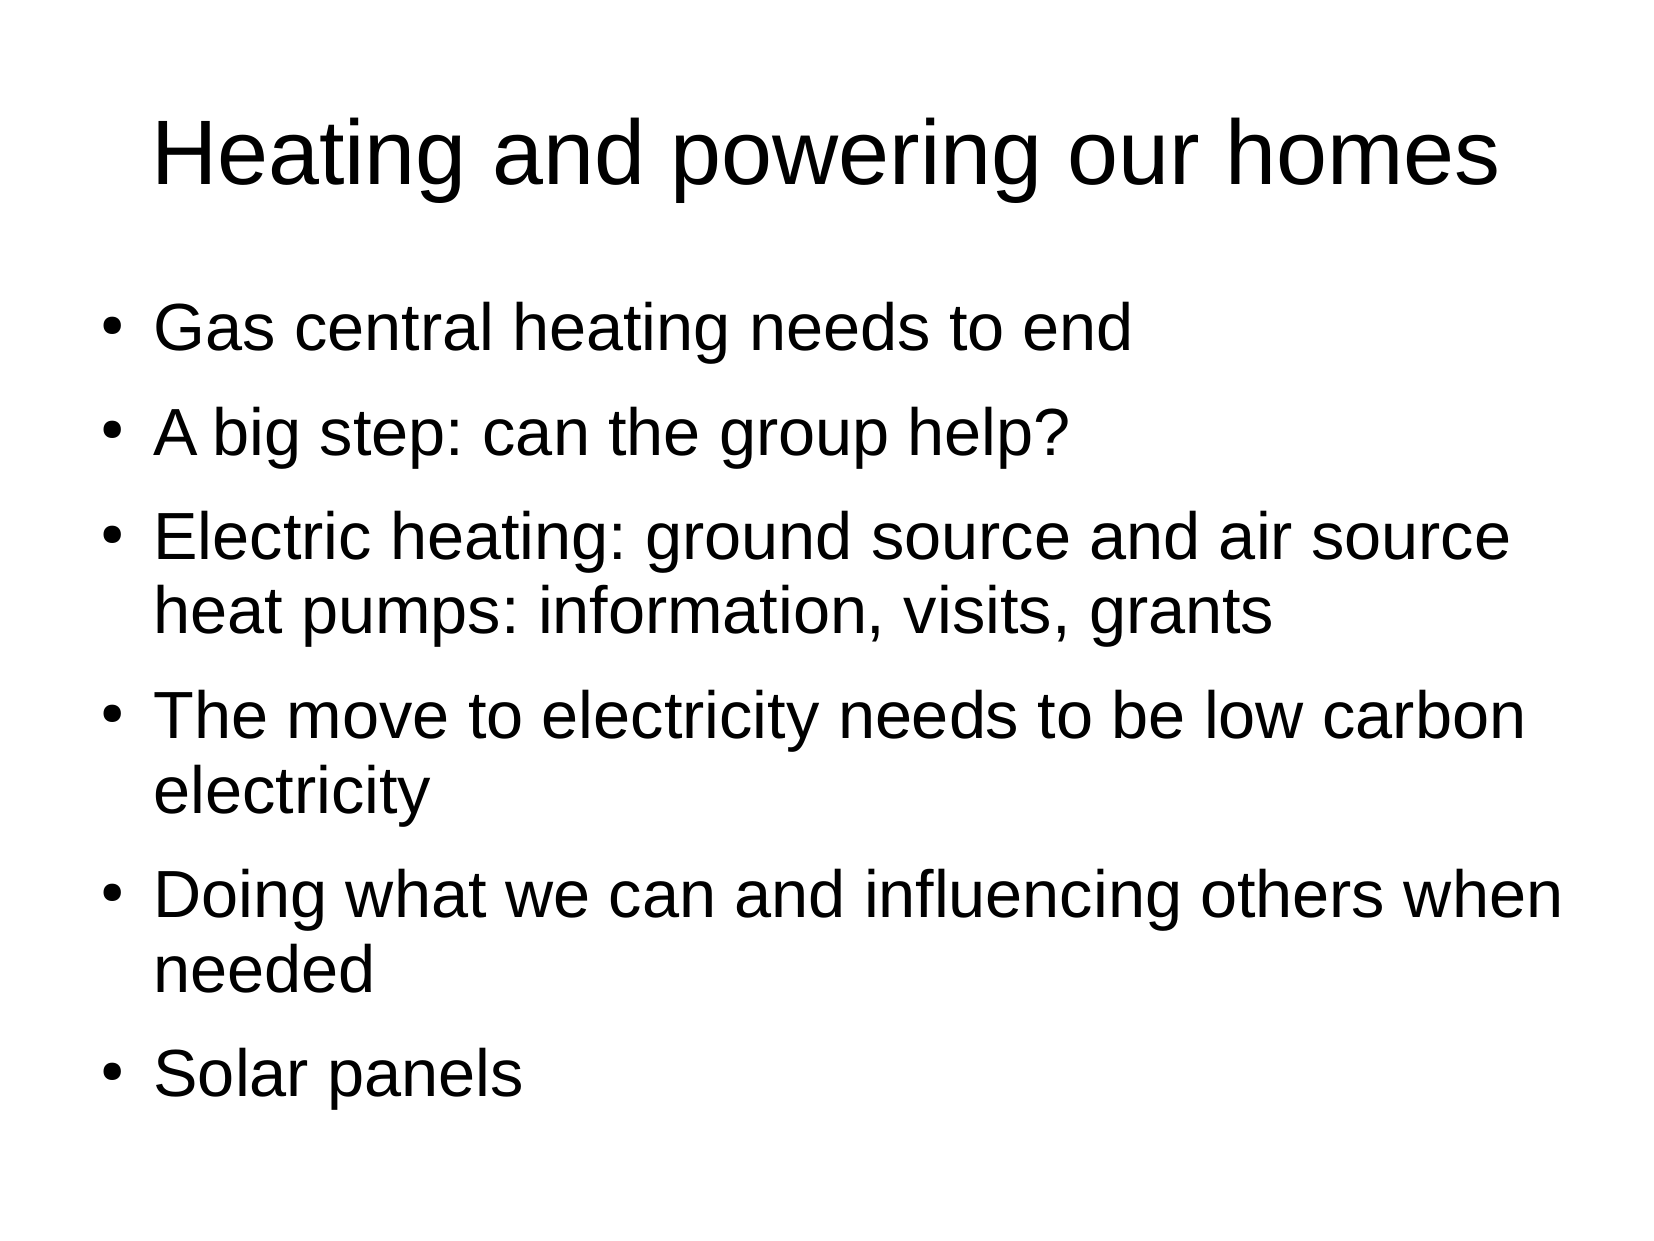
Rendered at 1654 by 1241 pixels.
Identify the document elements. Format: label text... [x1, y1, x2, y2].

list Gas central heating needs to end A big step: can the group help? Electric heating: ground source and air source heat pumps: information, visits, grants The move to electricity needs to be low carbon electricity Doing what we can and influencing others when needed Solar panels [82, 290, 1571, 1010]
title Heating and powering our homes [82, 49, 1571, 257]
